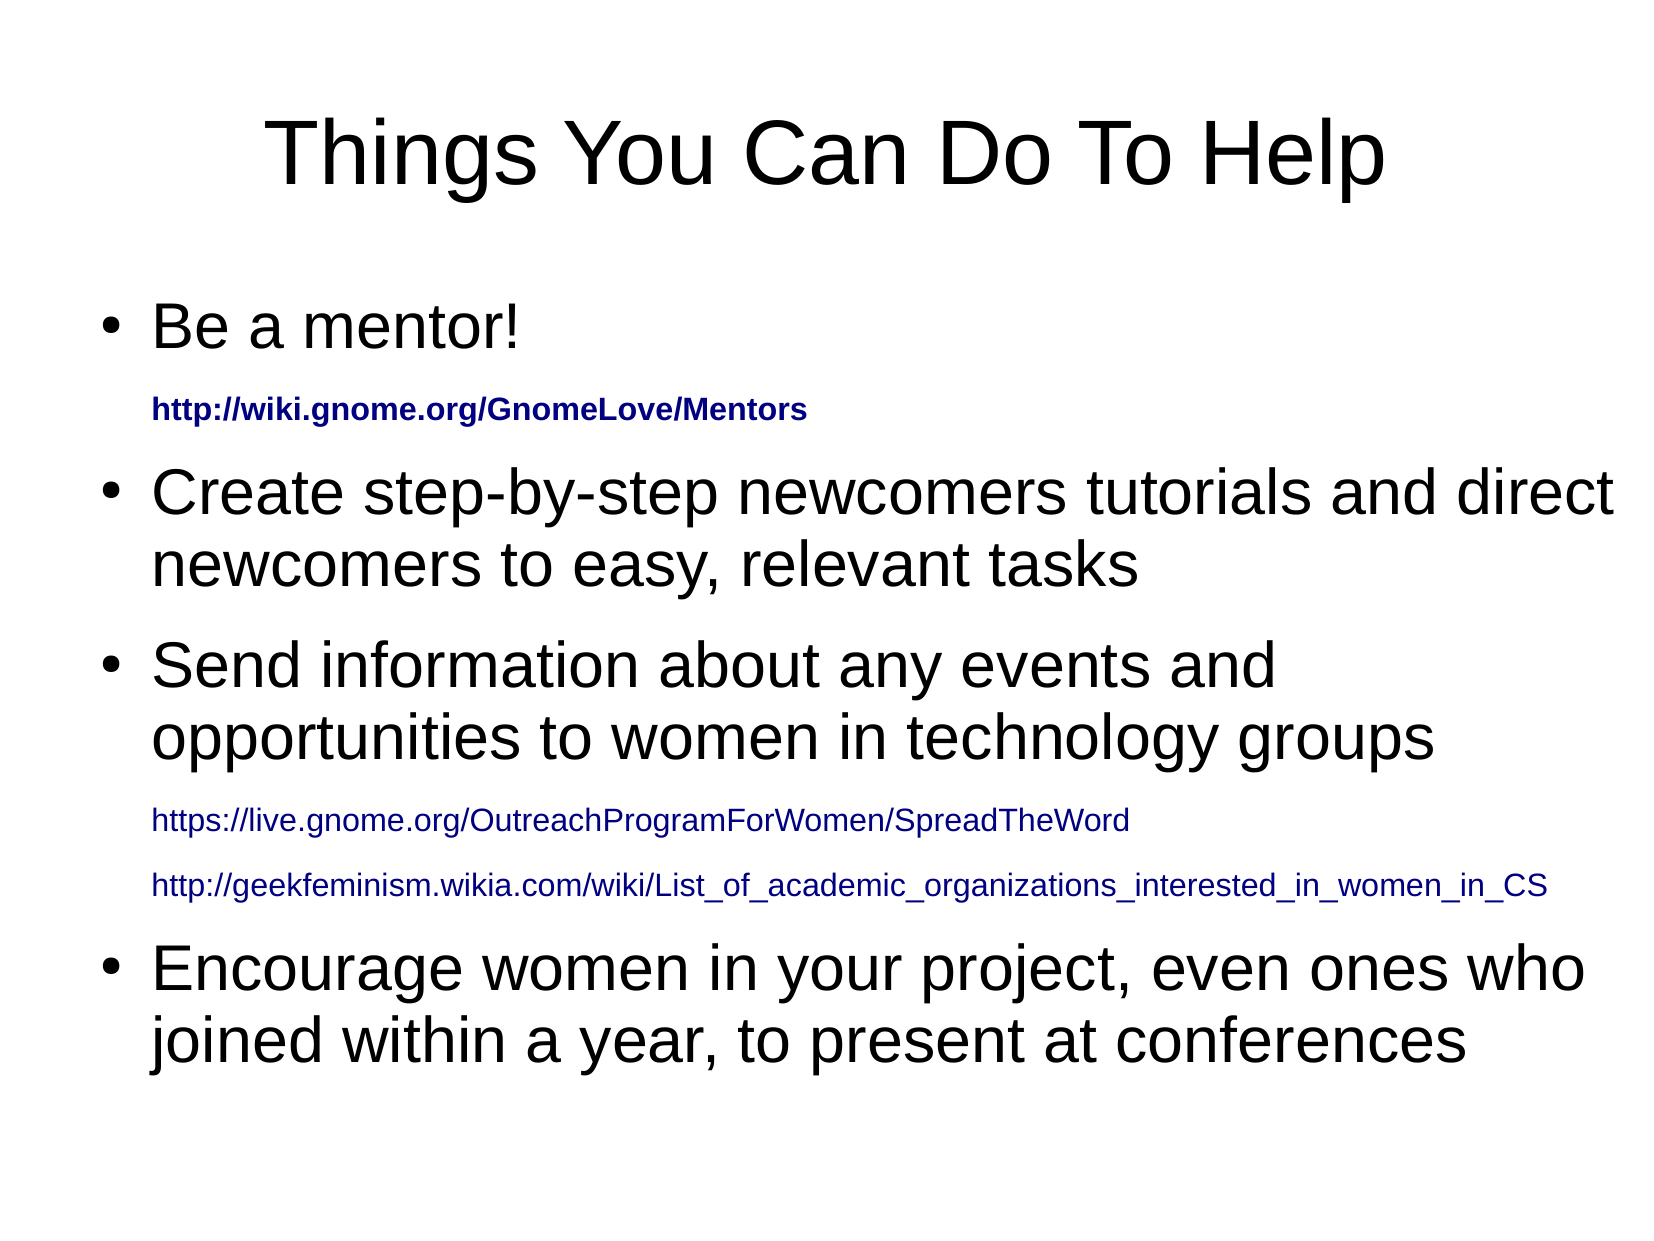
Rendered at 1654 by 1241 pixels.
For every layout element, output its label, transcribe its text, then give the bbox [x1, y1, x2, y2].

list Be a mentor! http://wiki.gnome.org/GnomeLove/Mentors Create step-by-step newcomers tutorials and direct newcomers to easy, relevant tasks Send information about any events and opportunities to women in technology groups https://live.gnome.org/OutreachProgramForWomen/SpreadTheWord http://geekfeminism.wikia.com/wiki/List_of_academic_organizations_interested_in_women_in_CS Encourage women in your project, even ones who joined within a year, to present at conferences [82, 290, 1621, 1141]
title Things You Can Do To Help [82, 49, 1571, 257]
